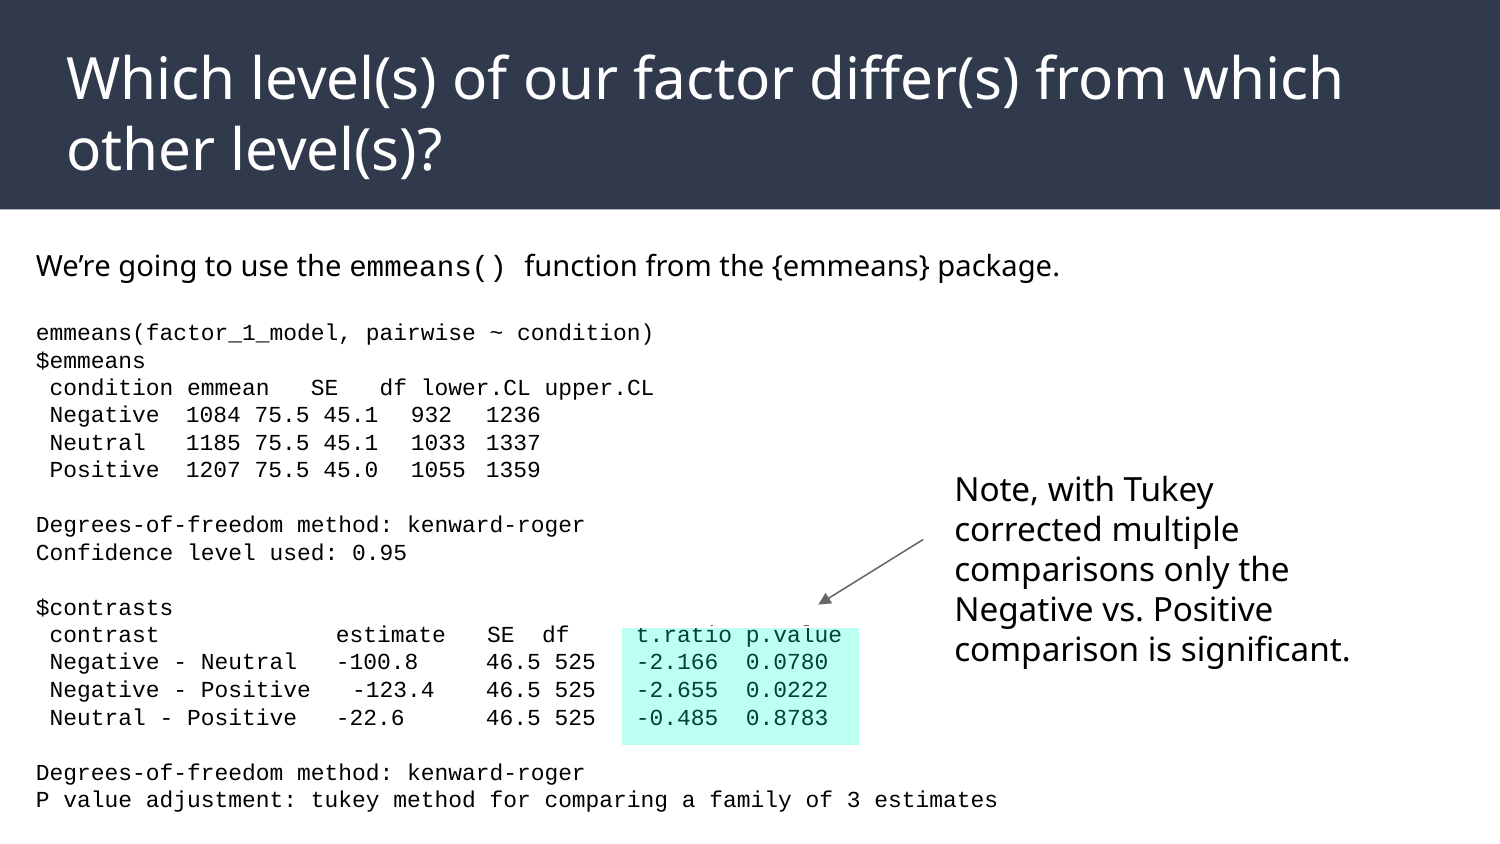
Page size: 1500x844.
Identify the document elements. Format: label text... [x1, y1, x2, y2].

text_box We’re going to use the emmeans() function from the {emmeans} package. emmeans(factor_1_model, pairwise ~ condition) $emmeans condition emmean SE df lower.CL upper.CL Negative 1084 75.5 45.1 932 1236 Neutral 1185 75.5 45.1 1033 1337 Positive 1207 75.5 45.0 1055 1359 Degrees-of-freedom method: kenward-roger Confidence level used: 0.95 $contrasts contrast estimate SE df t.ratio p.value Negative - Neutral -100.8 46.5 525 -2.166 0.0780 Negative - Positive -123.4 46.5 525 -2.655 0.0222 Neutral - Positive -22.6 46.5 525 -0.485 0.8783 Degrees-of-freedom method: kenward-roger P value adjustment: tukey method for comparing a family of 3 estimates [20, 232, 1471, 826]
text_box Note, with Tukey corrected multiple comparisons only the Negative vs. Positive comparison is significant. [939, 453, 1377, 733]
text_box [621, 626, 860, 746]
title Which level(s) of our factor differ(s) from which other level(s)? [51, 26, 1449, 129]
